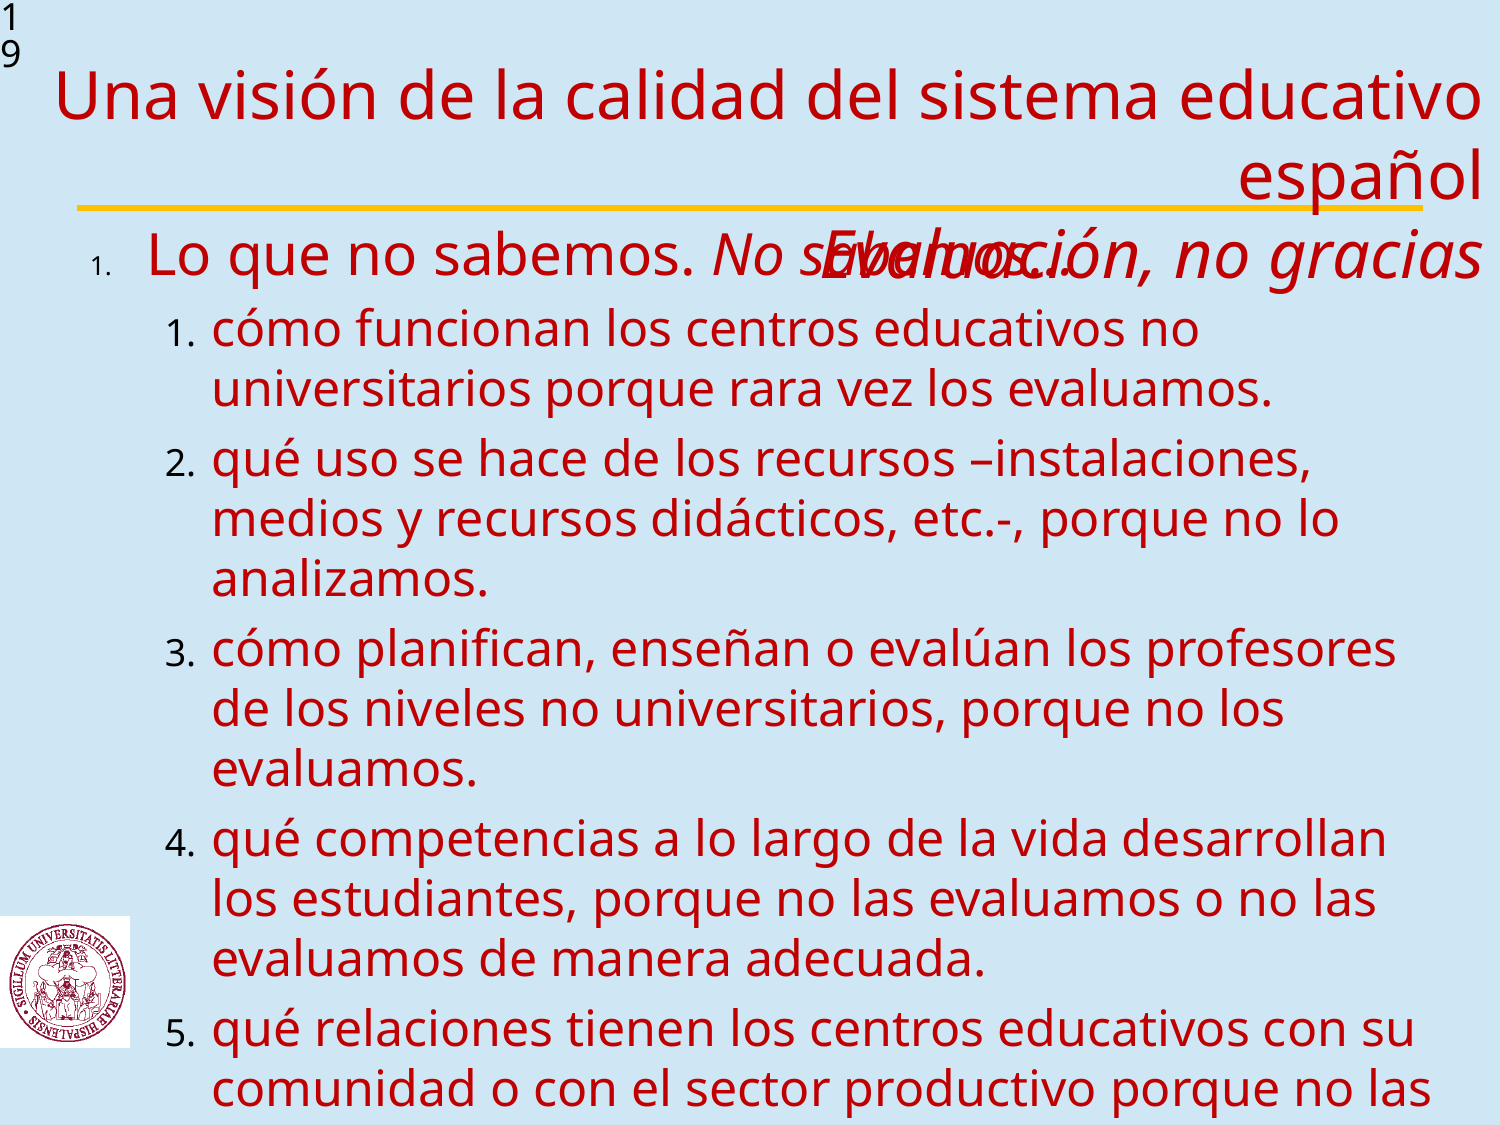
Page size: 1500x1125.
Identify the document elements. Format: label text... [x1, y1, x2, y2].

list Lo que no sabemos. No sabemos… cómo funcionan los centros educativos no universitarios porque rara vez los evaluamos. qué uso se hace de los recursos –instalaciones, medios y recursos didácticos, etc.-, porque no lo analizamos. cómo planifican, enseñan o evalúan los profesores de los niveles no universitarios, porque no los evaluamos. qué competencias a lo largo de la vida desarrollan los estudiantes, porque no las evaluamos o no las evaluamos de manera adecuada. qué relaciones tienen los centros educativos con su comunidad o con el sector productivo porque no las analizamos. y, cuando evaluamos algún centro educativo no universitario, los resultados de la evaluación no se publican (OFSTED). [75, 209, 1451, 1103]
picture [0, 916, 75, 1048]
title Una visión de la calidad del sistema educativo español Evaluación, no gracias [29, 45, 1500, 185]
